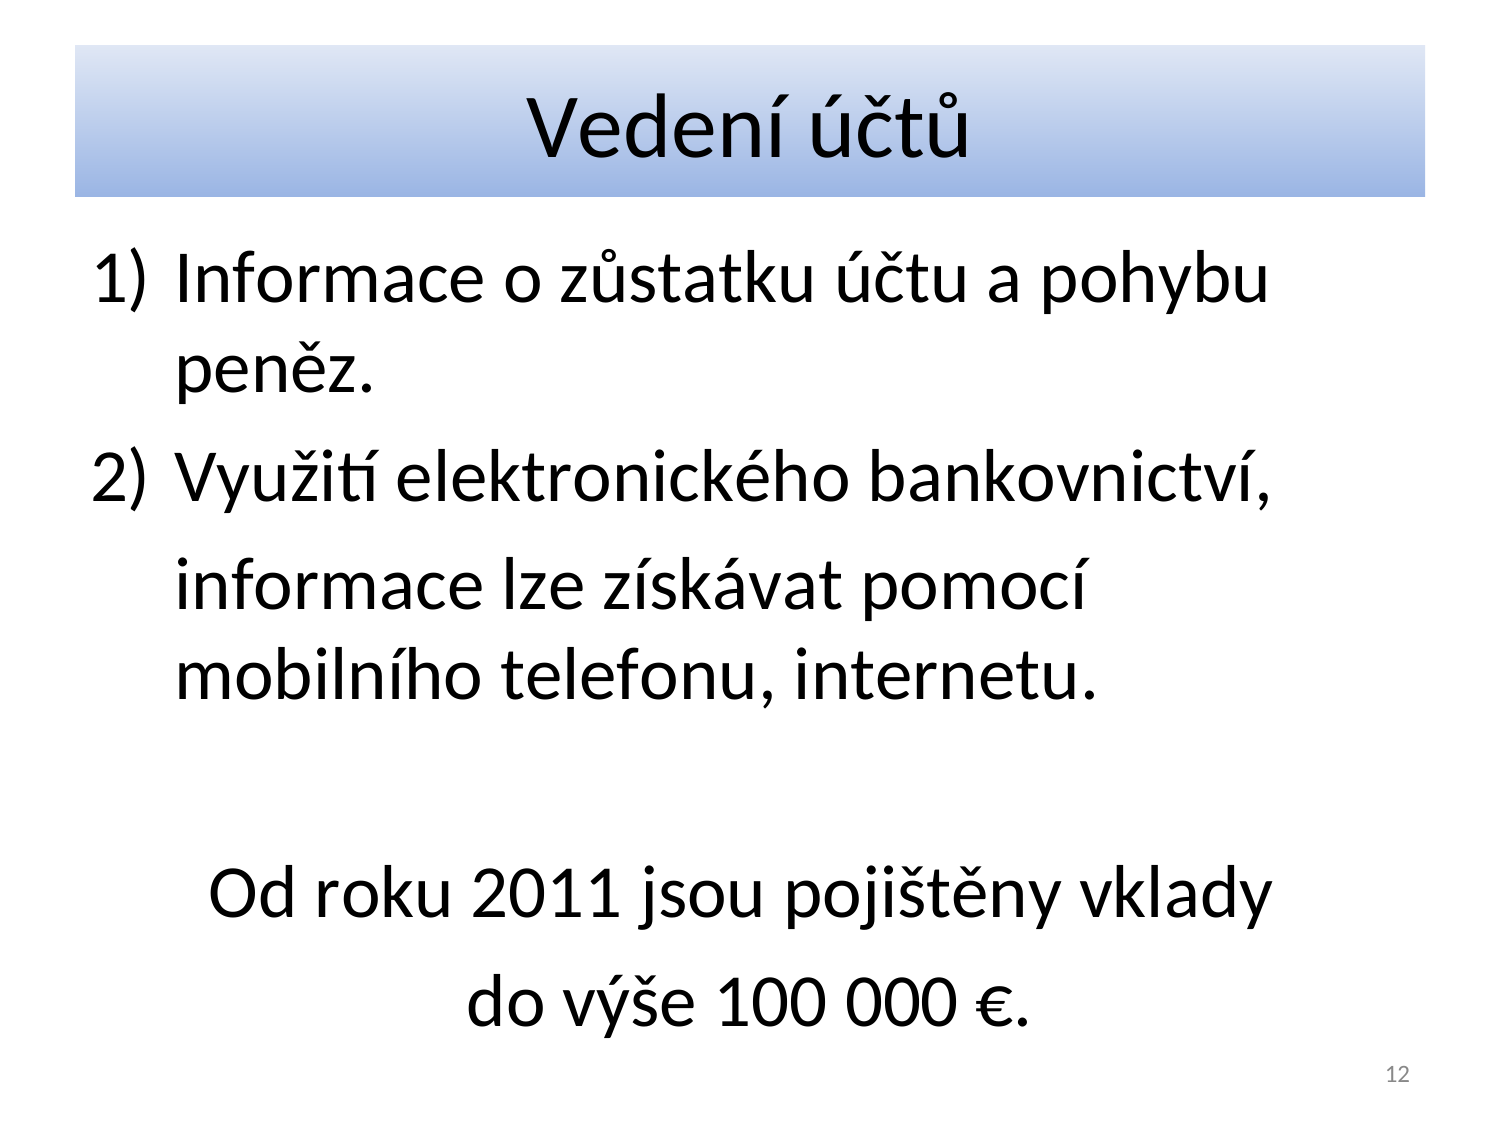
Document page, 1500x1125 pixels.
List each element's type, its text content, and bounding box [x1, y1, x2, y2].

text_box <číslo> [1074, 1042, 1426, 1103]
title Vedení účtů [75, 45, 1426, 197]
list Informace o zůstatku účtu a pohybu peněz. Využití elektronického bankovnictví, informace lze získávat pomocí mobilního telefonu, internetu. Od roku 2011 jsou pojištěny vklady do výše 100 000 €. [75, 220, 1426, 1125]
